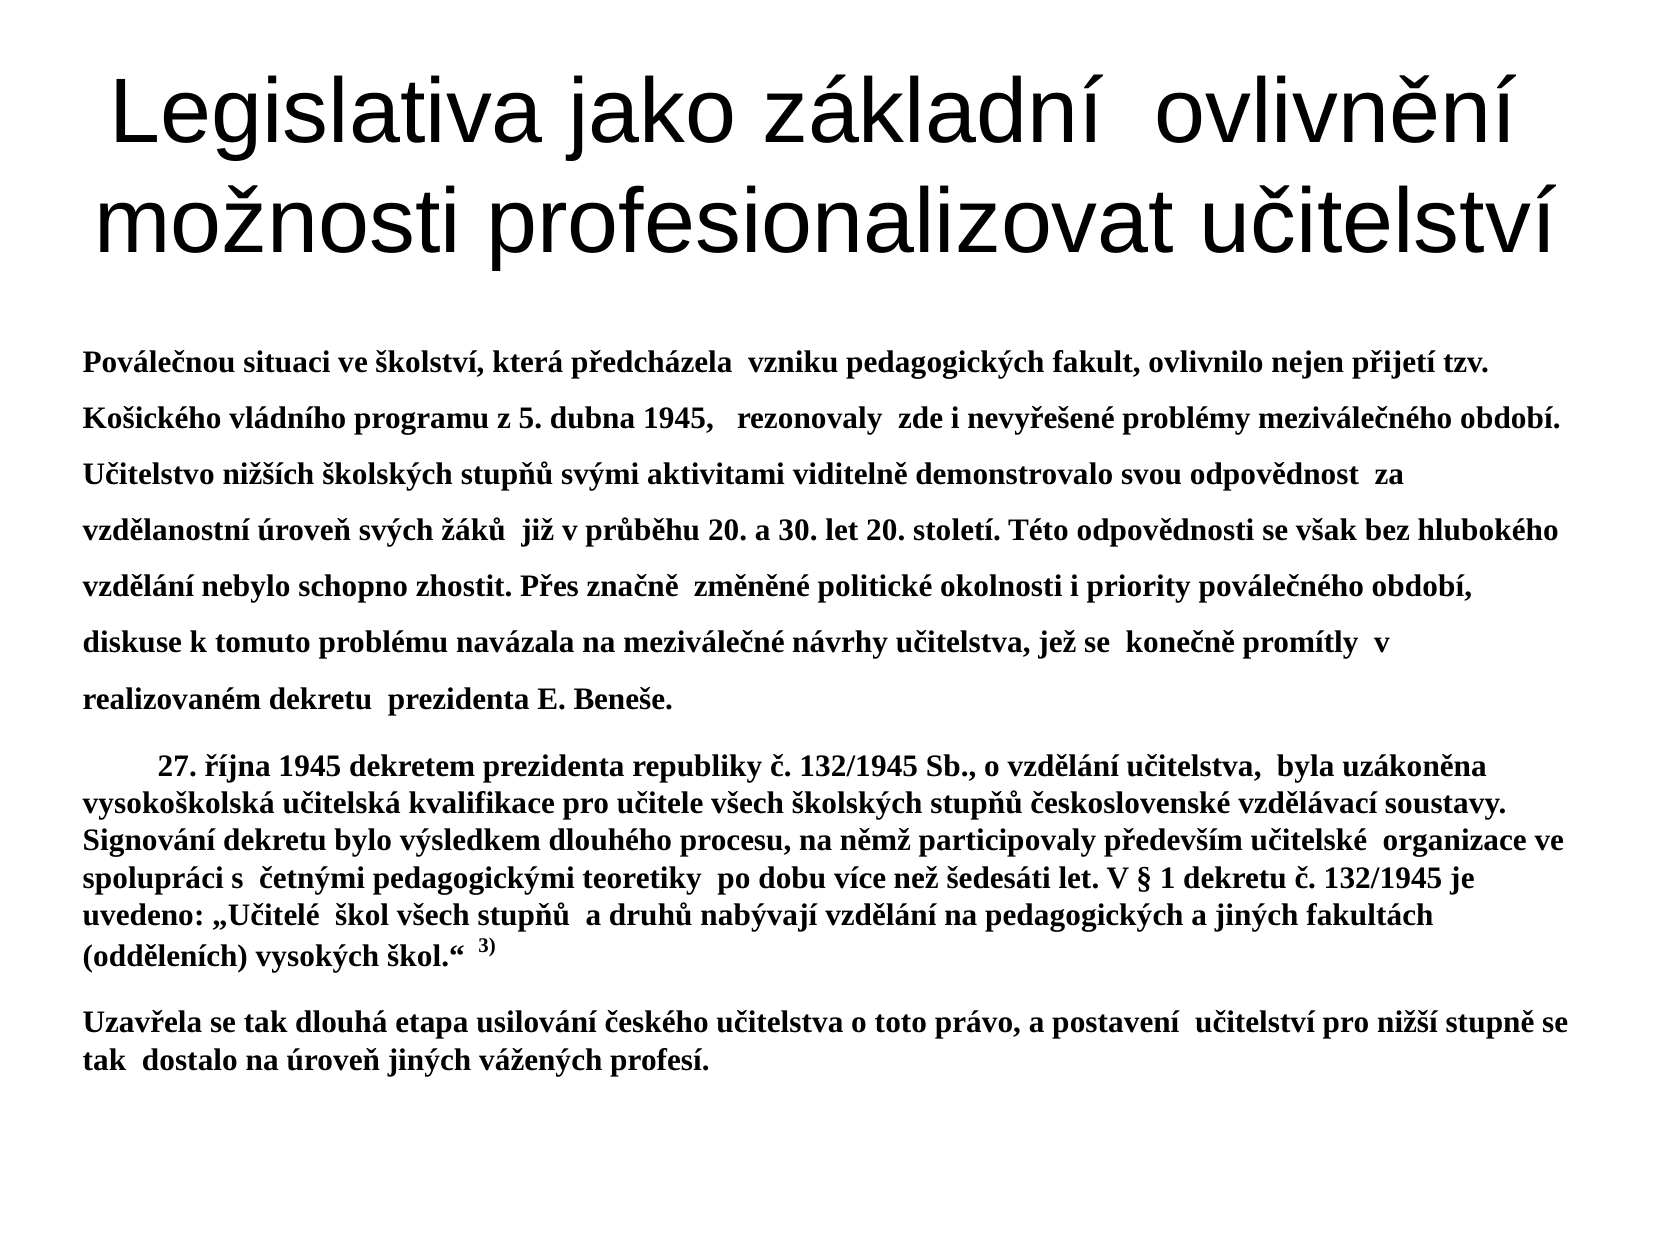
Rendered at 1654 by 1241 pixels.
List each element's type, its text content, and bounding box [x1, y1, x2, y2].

subtitle Poválečnou situaci ve školství, která předcházela vzniku pedagogických fakult, ovlivnilo nejen přijetí tzv. Košického vládního programu z 5. dubna 1945, rezonovaly zde i nevyřešené problémy meziválečného období. Učitelstvo nižších školských stupňů svými aktivitami viditelně demonstrovalo svou odpovědnost za vzdělanostní úroveň svých žáků již v průběhu 20. a 30. let 20. století. Této odpovědnosti se však bez hlubokého vzdělání nebylo schopno zhostit. Přes značně změněné politické okolnosti i priority poválečného období, diskuse k tomuto problému navázala na meziválečné návrhy učitelstva, jež se konečně promítly v realizovaném dekretu prezidenta E. Beneše. 27. října 1945 dekretem prezidenta republiky č. 132/1945 Sb., o vzdělání učitelstva, byla uzákoněna vysokoškolská učitelská kvalifikace pro učitele všech školských stupňů československé vzdělávací soustavy. Signování dekretu bylo výsledkem dlouhého procesu, na němž participovaly především učitelské organizace ve spolupráci s četnými pedagogickými teoretiky po dobu více než šedesáti let. V § 1 dekretu č. 132/1945 je uvedeno: „Učitelé škol všech stupňů a druhů nabývají vzdělání na pedagogických a jiných fakultách (odděleních) vysokých škol.“ 3) Uzavřela se tak dlouhá etapa usilování českého učitelstva o toto právo, a postavení učitelství pro nižší stupně se tak dostalo na úroveň jiných vážených profesí. [82, 297, 1571, 1102]
title Legislativa jako základní ovlivnění možnosti profesionalizovat učitelství [82, 50, 1571, 256]
